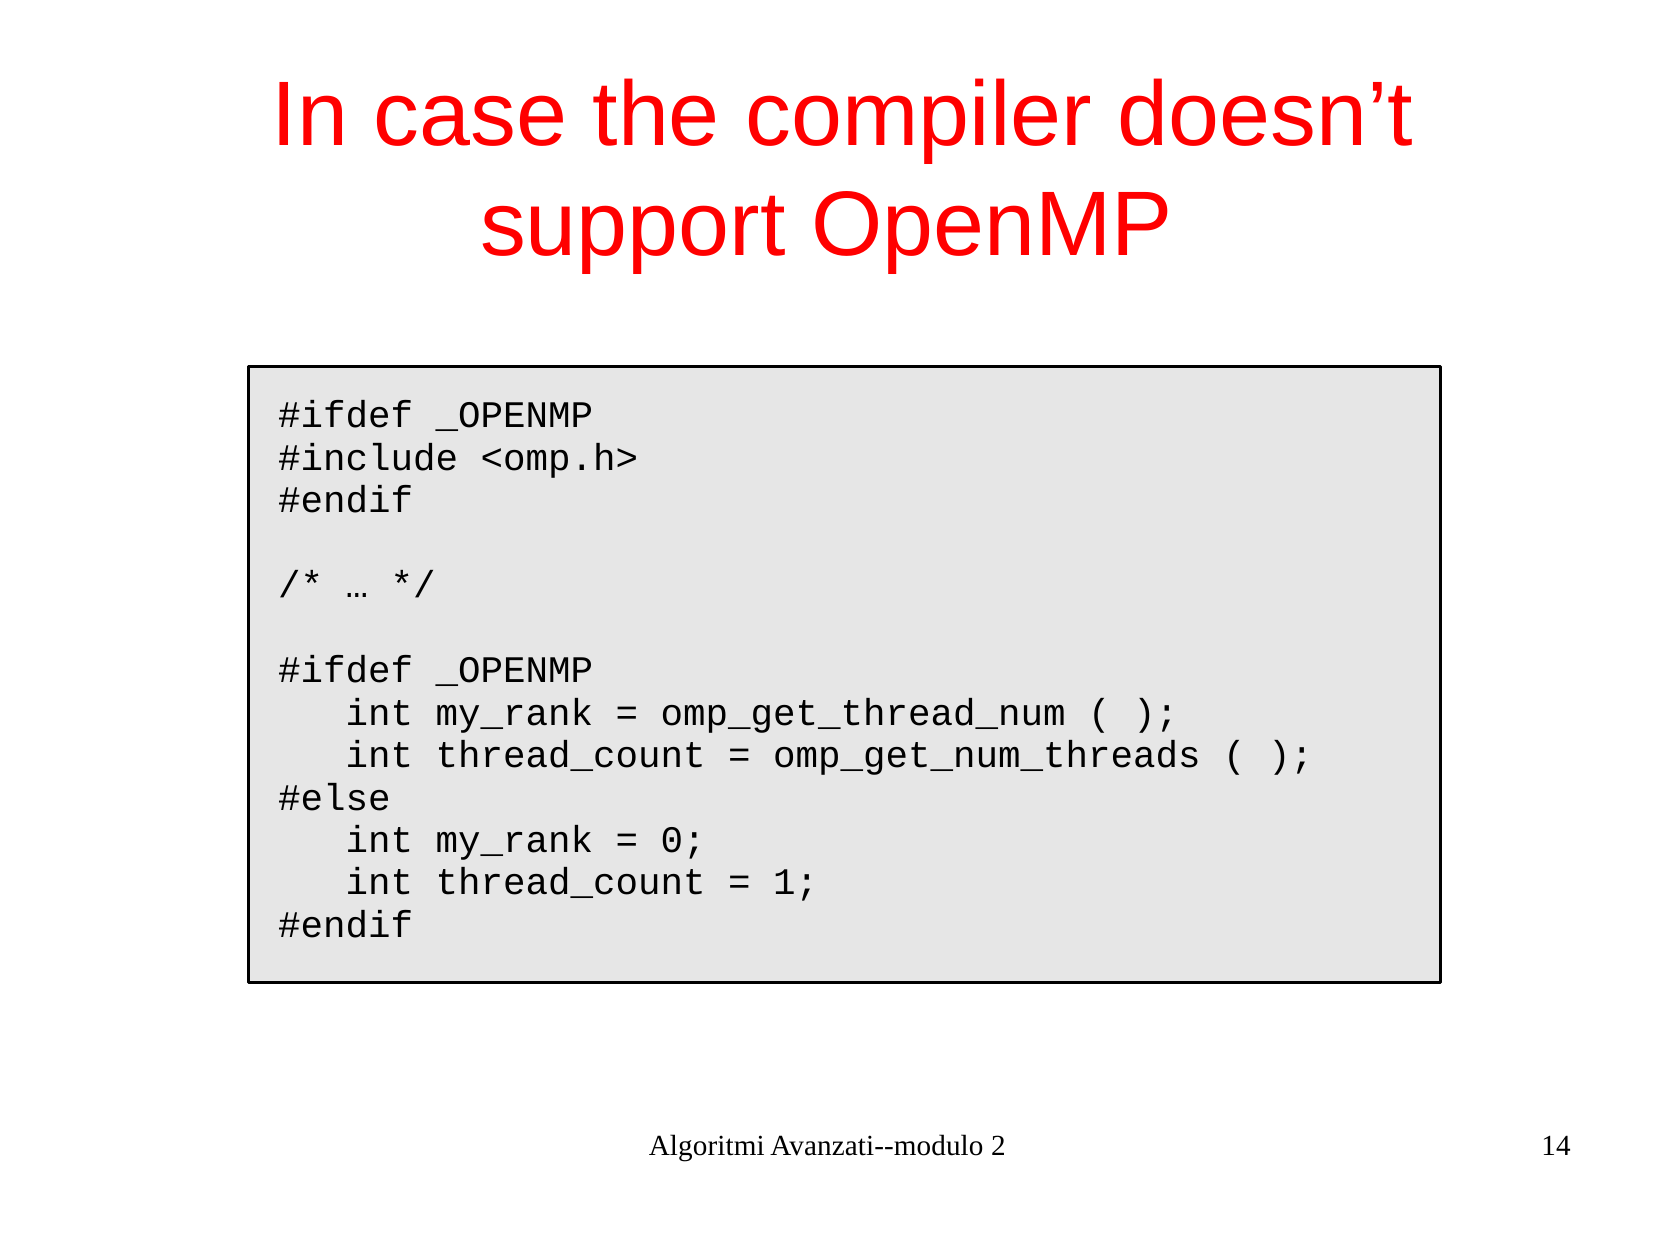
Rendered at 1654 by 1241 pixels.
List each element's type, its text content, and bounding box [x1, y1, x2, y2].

title In case the compiler doesn’t support OpenMP [82, 49, 1571, 278]
text_box #ifdef _OPENMP #include <omp.h> #endif /* … */ #ifdef _OPENMP int my_rank = omp_get_thread_num ( ); int thread_count = omp_get_num_threads ( ); #else int my_rank = 0; int thread_count = 1; #endif [248, 366, 1441, 983]
